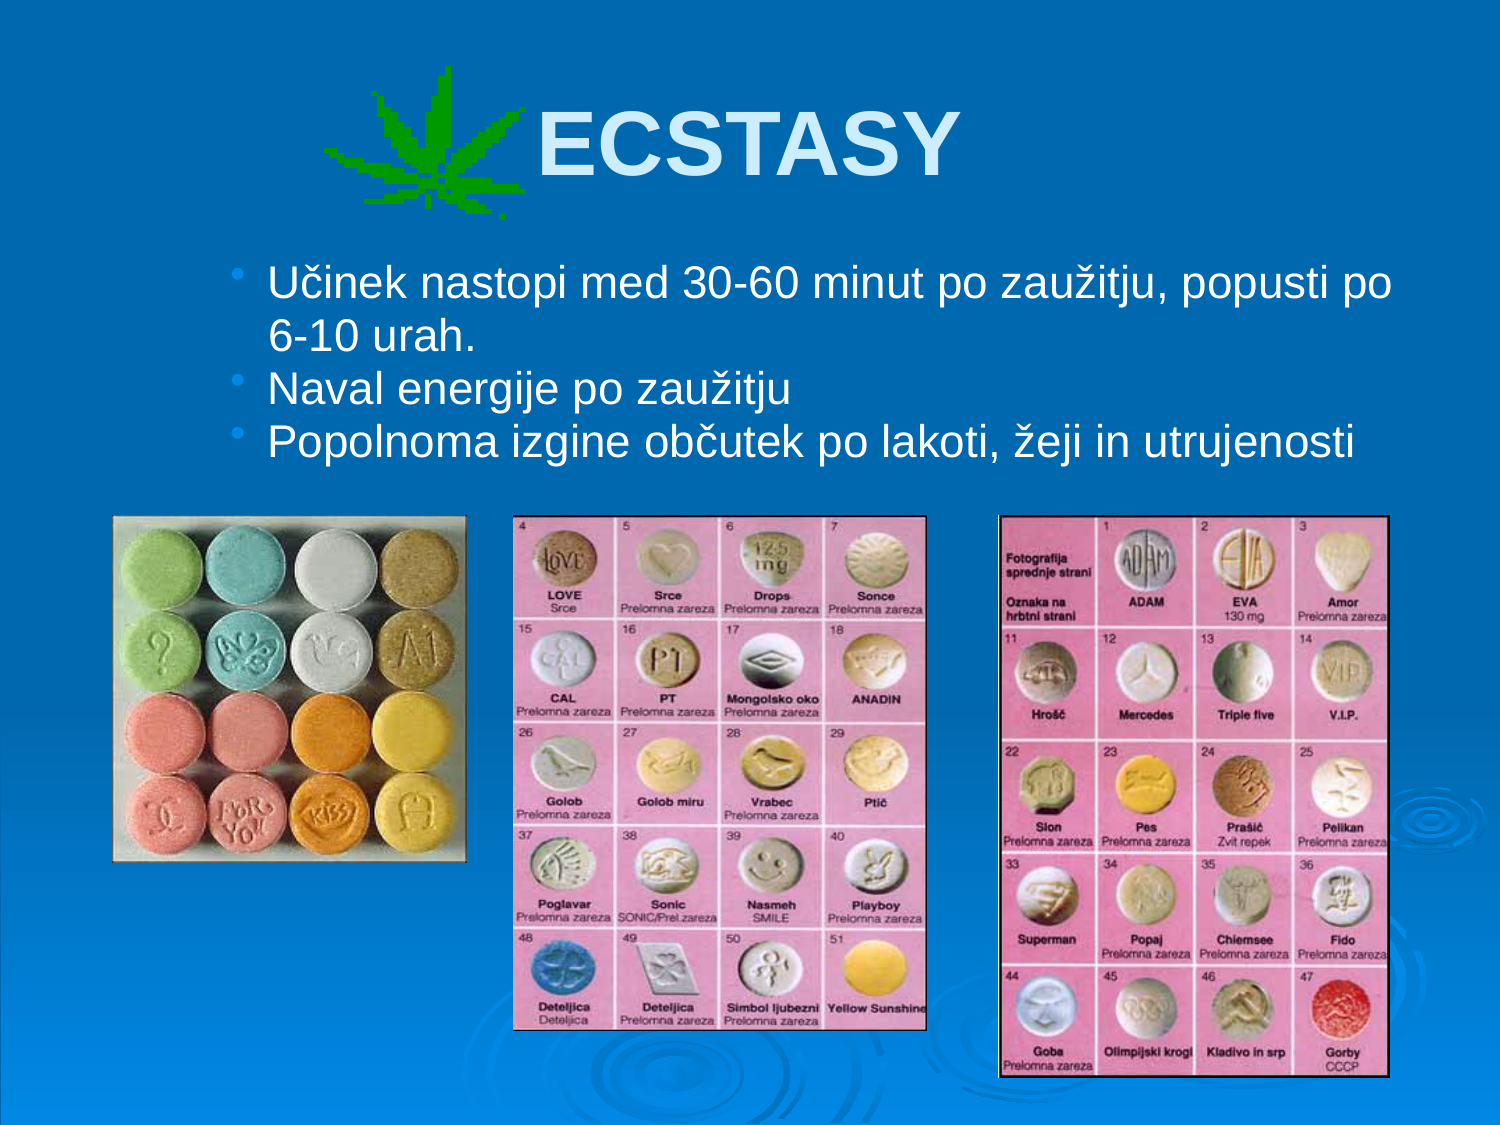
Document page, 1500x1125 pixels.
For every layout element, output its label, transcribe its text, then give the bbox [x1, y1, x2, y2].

picture [112, 515, 467, 863]
title ECSTASY [75, 45, 1425, 233]
list Učinek nastopi med 30-60 minut po zaužitju, popusti po 6-10 urah. Naval energije po zaužitju Popolnoma izgine občutek po lakoti, žeji in utrujenosti [64, 255, 1415, 998]
picture [513, 515, 927, 1031]
picture [998, 515, 1390, 1078]
picture [324, 66, 526, 220]
